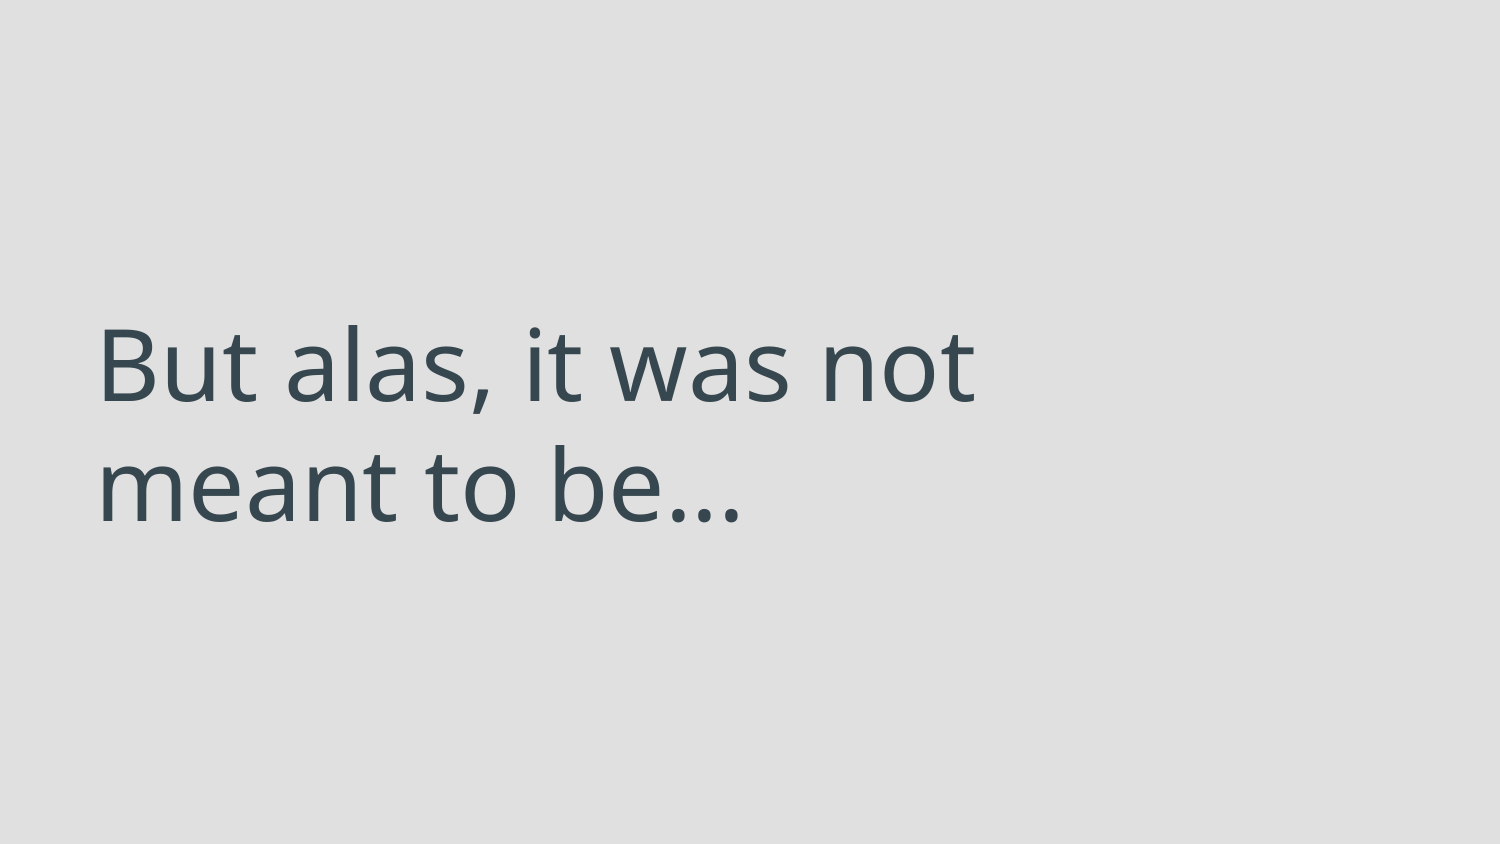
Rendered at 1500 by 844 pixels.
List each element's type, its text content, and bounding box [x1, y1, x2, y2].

title But alas, it was not meant to be... [80, 86, 1102, 758]
